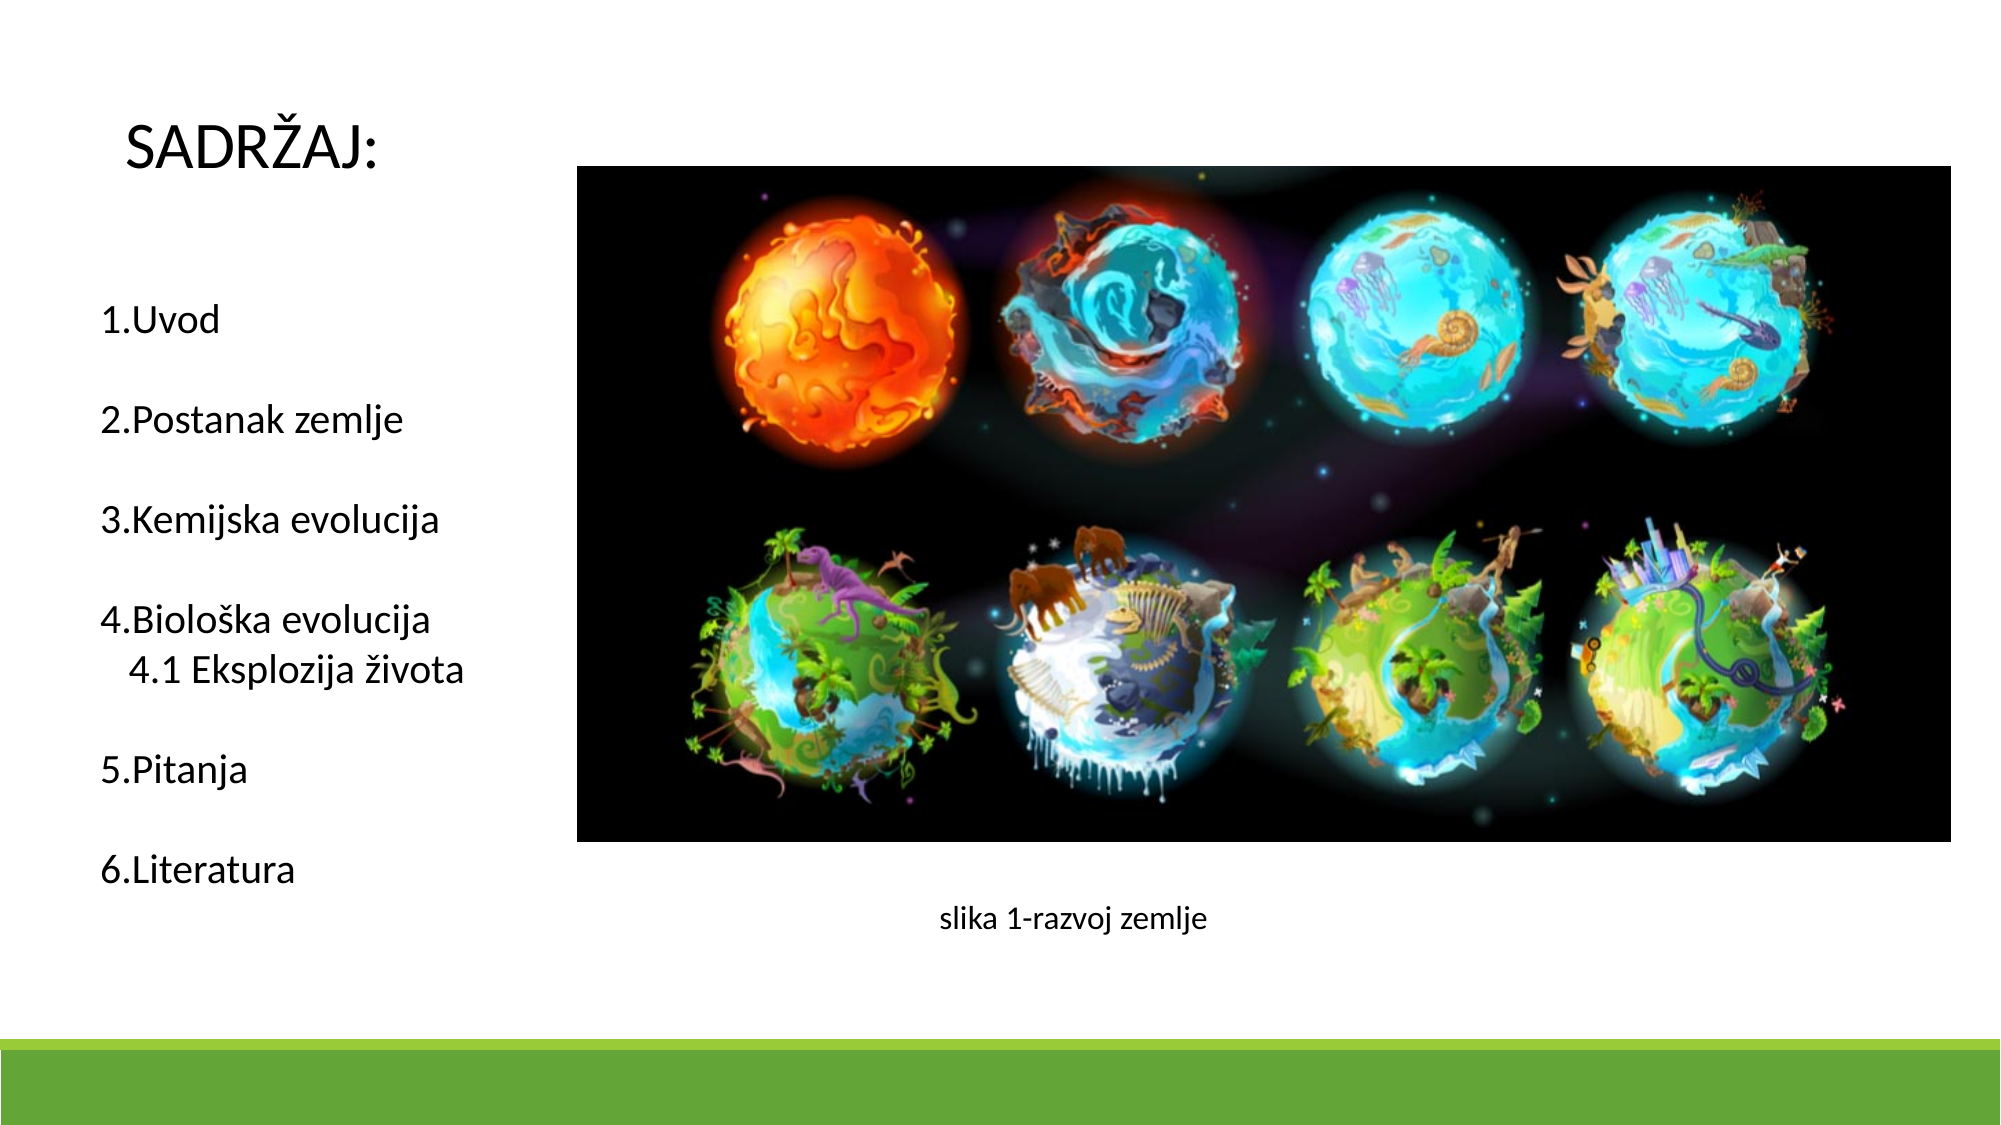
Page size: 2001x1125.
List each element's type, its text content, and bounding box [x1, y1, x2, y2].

text_box SADRŽAJ: [110, 94, 1034, 191]
text_box 1.Uvod 2.Postanak zemlje 3.Kemijska evolucija 4.Biološka evolucija 4.1 Eksplozija života 5.Pitanja 6.Literatura [85, 284, 887, 906]
text_box slika 1-razvoj zemlje [924, 889, 1544, 945]
picture [577, 166, 1951, 843]
